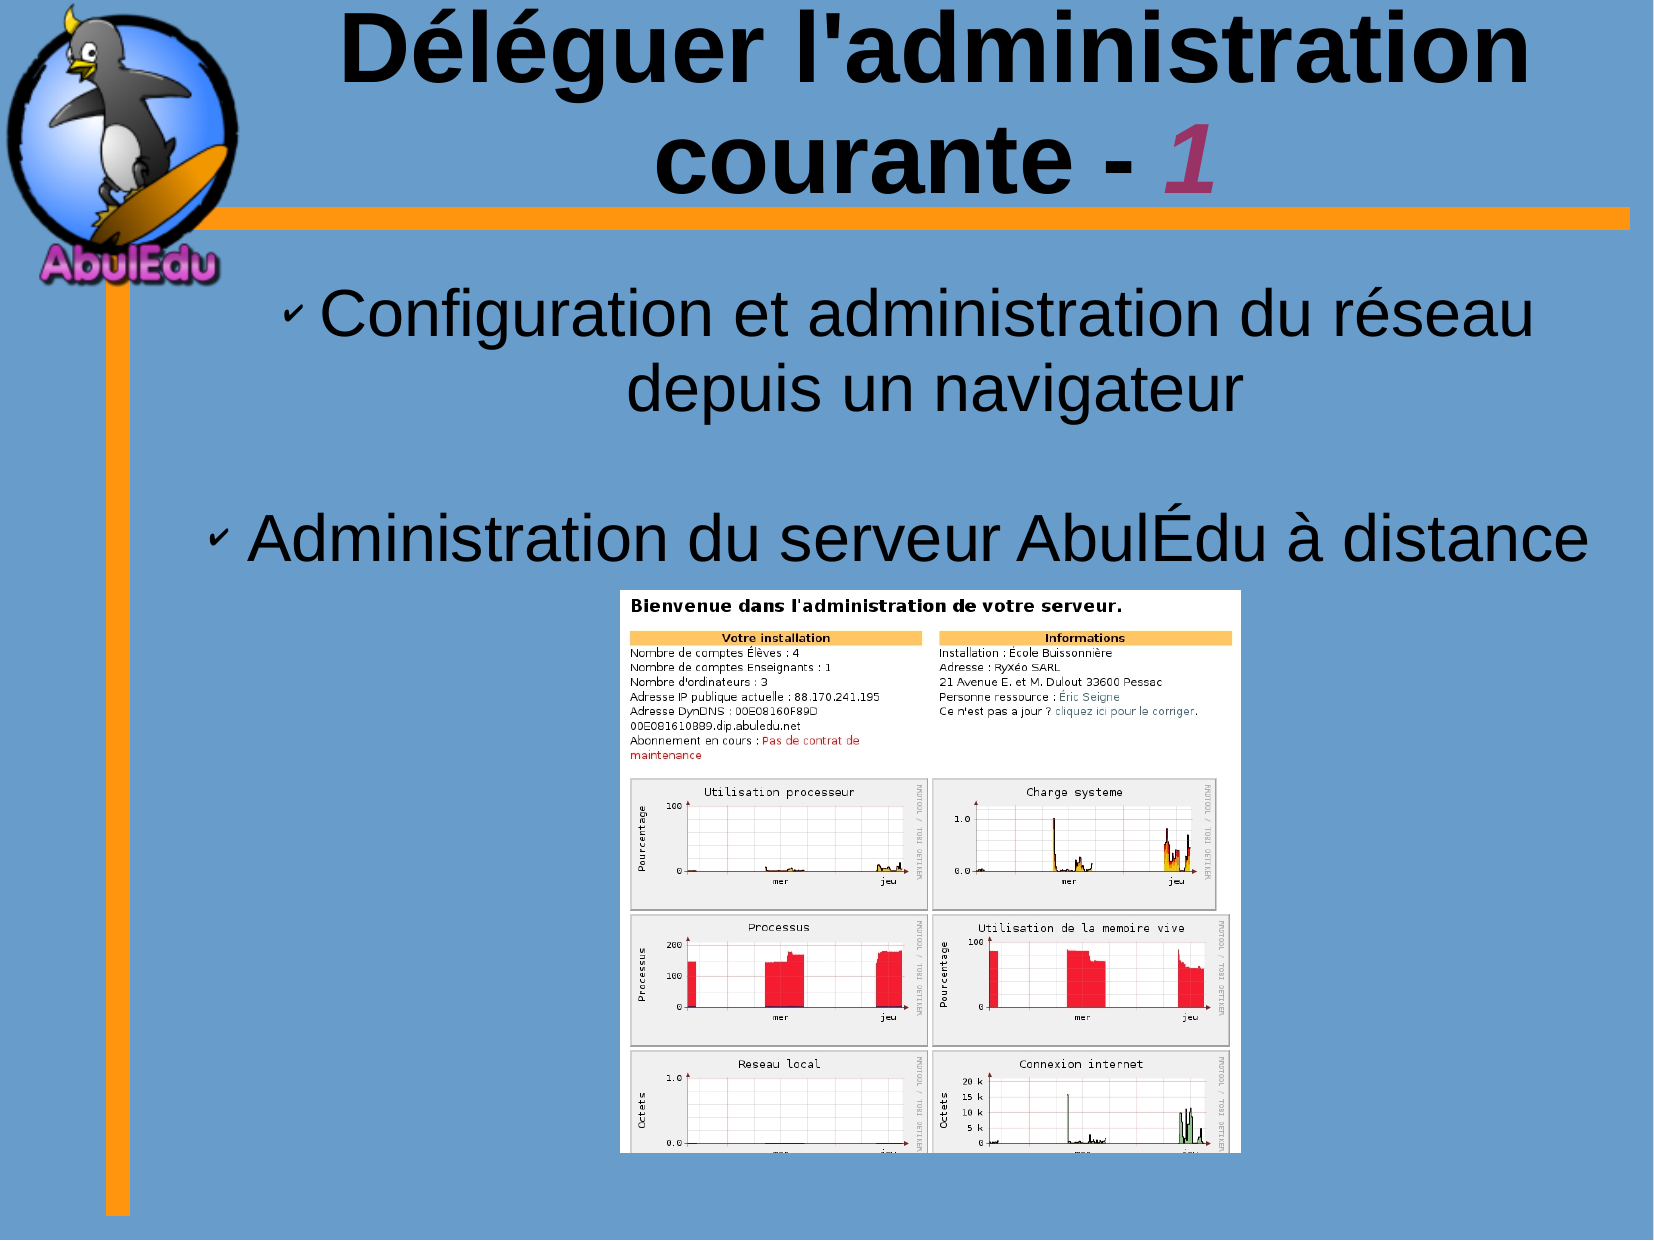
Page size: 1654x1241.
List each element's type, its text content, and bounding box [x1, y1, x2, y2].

title Déléguer l'administration courante - 1 [248, 0, 1636, 216]
picture [0, 0, 248, 292]
subtitle Configuration et administration du réseau depuis un navigateur Administration du serveur AbulÉdu à distance [177, 231, 1625, 621]
picture [620, 590, 1241, 1153]
